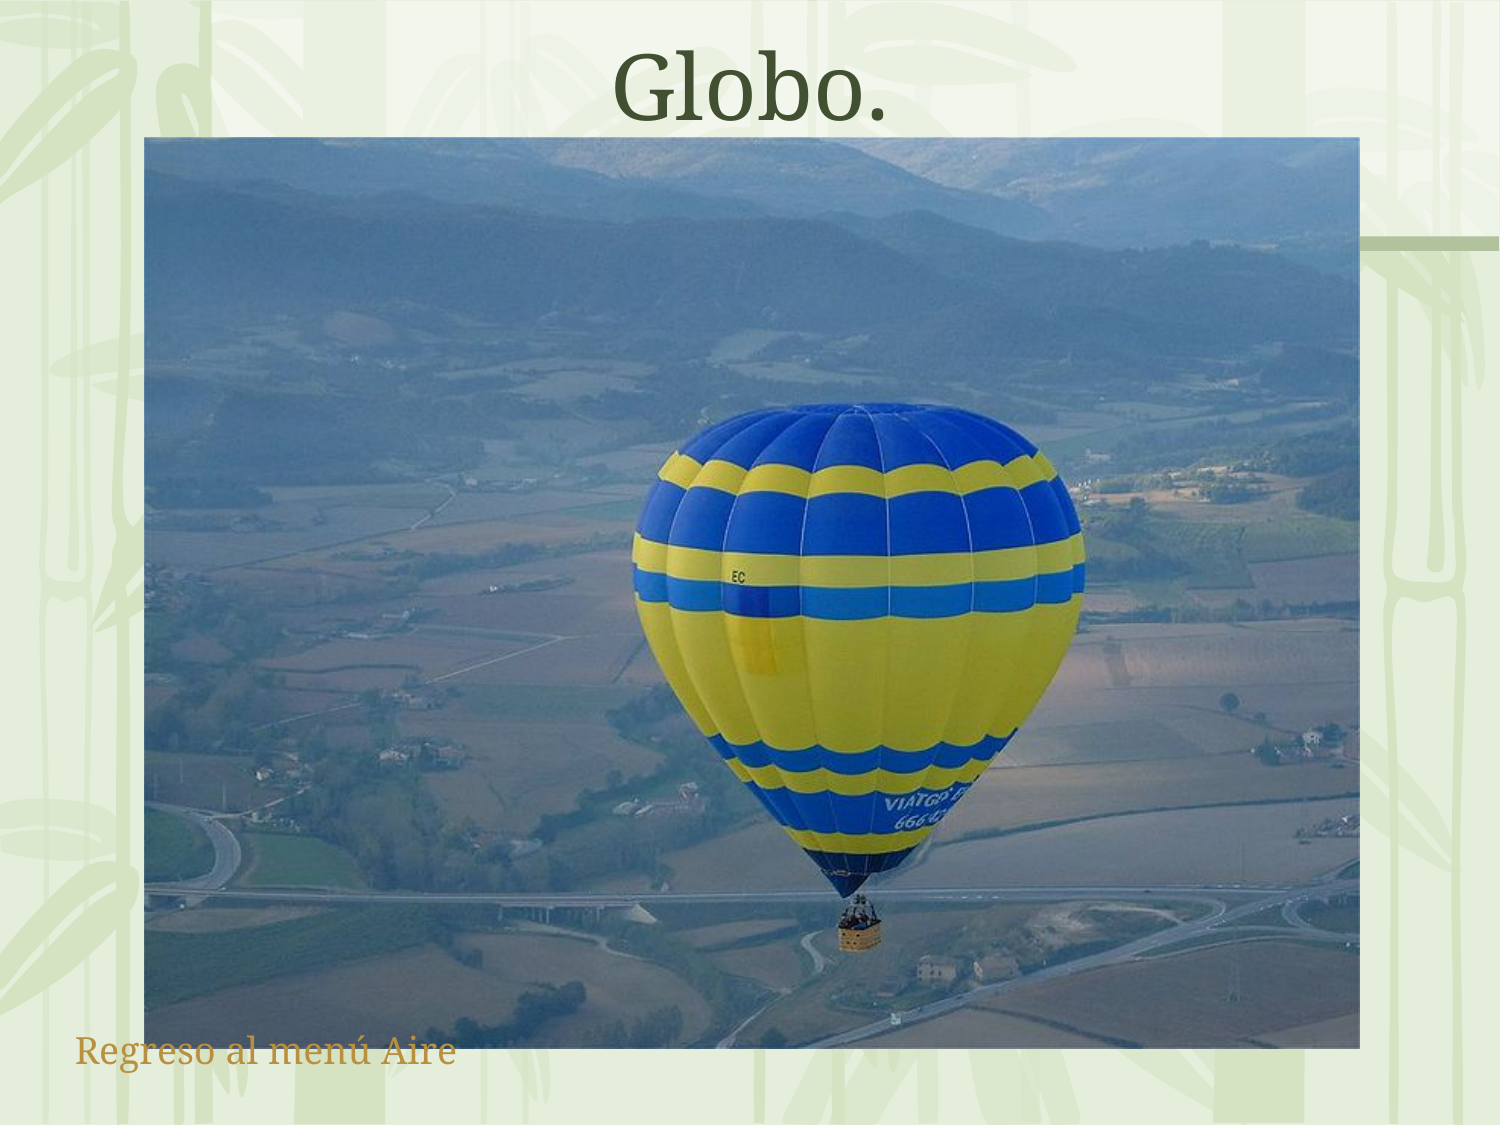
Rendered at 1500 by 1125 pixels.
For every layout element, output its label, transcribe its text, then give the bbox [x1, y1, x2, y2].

title Globo. [75, 21, 1426, 257]
list [75, 262, 1426, 1006]
text_box Regreso al menú Aire [59, 1019, 473, 1086]
picture [144, 257, 1360, 262]
picture [144, 1006, 1360, 1049]
